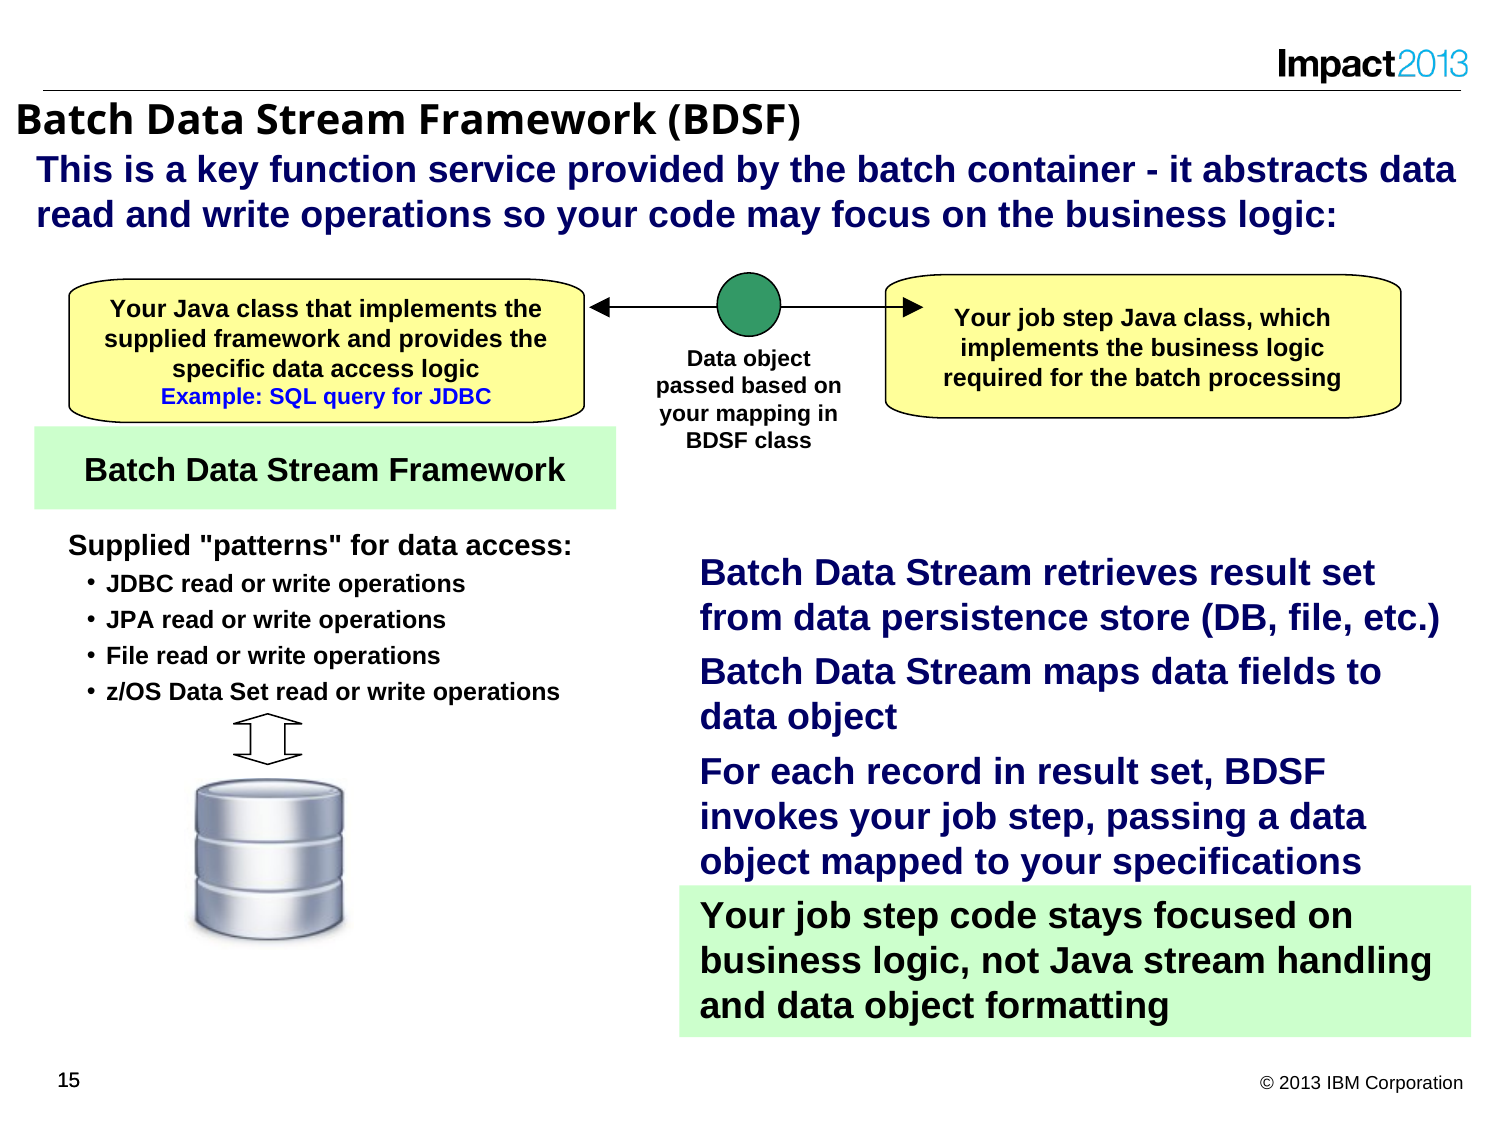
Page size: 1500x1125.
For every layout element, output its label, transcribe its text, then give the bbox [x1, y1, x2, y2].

text_box [717, 272, 781, 335]
text_box Data object passed based on your mapping in BDSF class [632, 335, 866, 462]
text_box [69, 284, 85, 418]
text_box Batch Data Stream retrieves result set from data persistence store (DB, file, etc.) Batch Data Stream maps data fields to data object For each record in result set, BDSF invokes your job step, passing a data object mapped to your specifications Your job step code stays focused on business logic, not Java stream handling and data object formatting [684, 540, 1464, 1034]
text_box Batch Data Stream Framework (BDSF) [0, 84, 1500, 151]
picture [184, 778, 354, 951]
text_box [568, 284, 585, 418]
text_box [34, 426, 617, 510]
text_box Batch Data Stream Framework [60, 440, 590, 496]
picture [1420, 52, 1432, 74]
picture [1279, 49, 1468, 84]
text_box Supplied "patterns" for data access: JDBC read or write operations JPA read or write operations File read or write operations z/OS Data Set read or write operations [53, 518, 598, 714]
text_box Your job step Java class, which implements the business logic required for the batch processing [901, 293, 1385, 400]
text_box This is a key function service provided by the batch container - it abstracts data read and write operations so your code may focus on the business logic: [35, 145, 1469, 236]
text_box [885, 274, 1401, 418]
text_box Your Java class that implements the supplied framework and provides the specific data access logic Example: SQL query for JDBC [85, 284, 568, 418]
text_box [88, 418, 565, 423]
text_box [87, 279, 567, 284]
text_box [233, 713, 303, 765]
text_box [679, 885, 1472, 1038]
